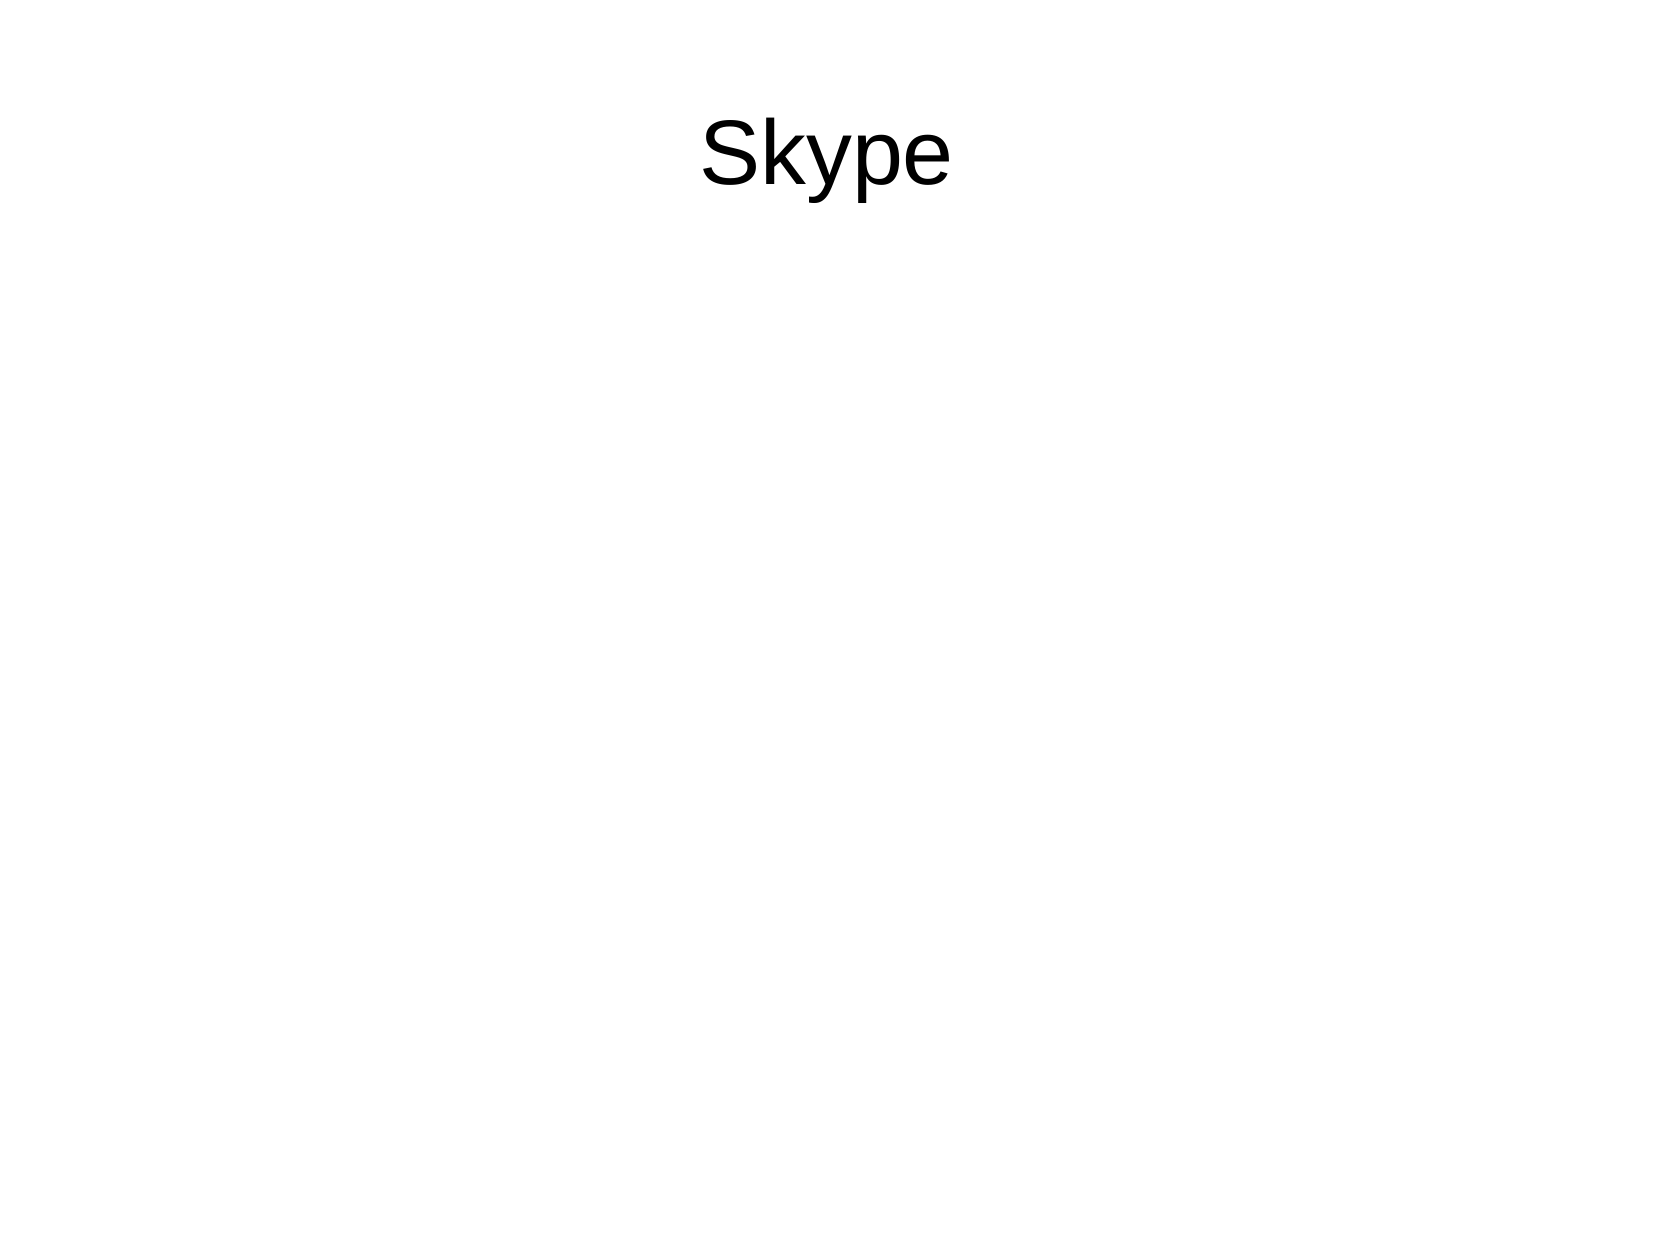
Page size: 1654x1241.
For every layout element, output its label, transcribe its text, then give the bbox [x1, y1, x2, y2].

title Skype [82, 49, 1571, 257]
